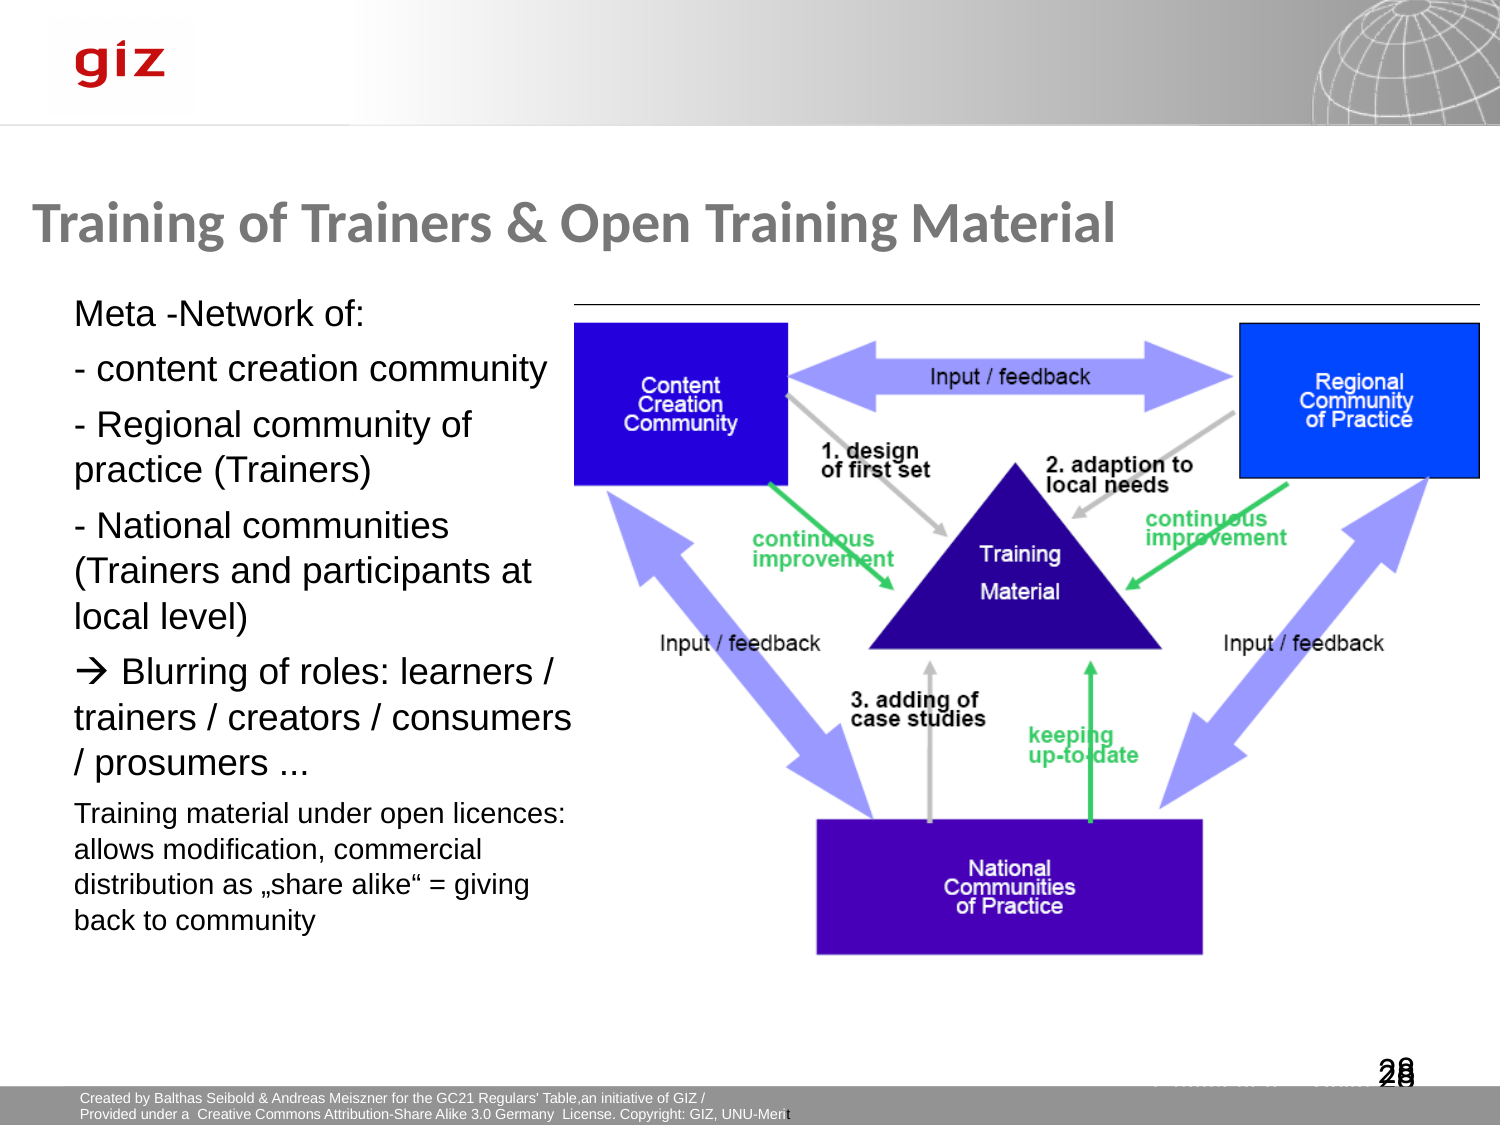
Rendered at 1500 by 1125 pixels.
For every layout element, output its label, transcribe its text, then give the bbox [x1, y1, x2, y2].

title Training of Trainers & Open Training Material [17, 177, 1500, 329]
list Meta -Network of: - content creation community - Regional community of practice (Trainers) - National communities (Trainers and participants at local level)  Blurring of roles: learners / trainers / creators / consumers / prosumers ... Training material under open licences: allows modification, commercial distribution as „share alike“ = giving back to community [59, 329, 591, 1004]
picture [574, 304, 1480, 984]
